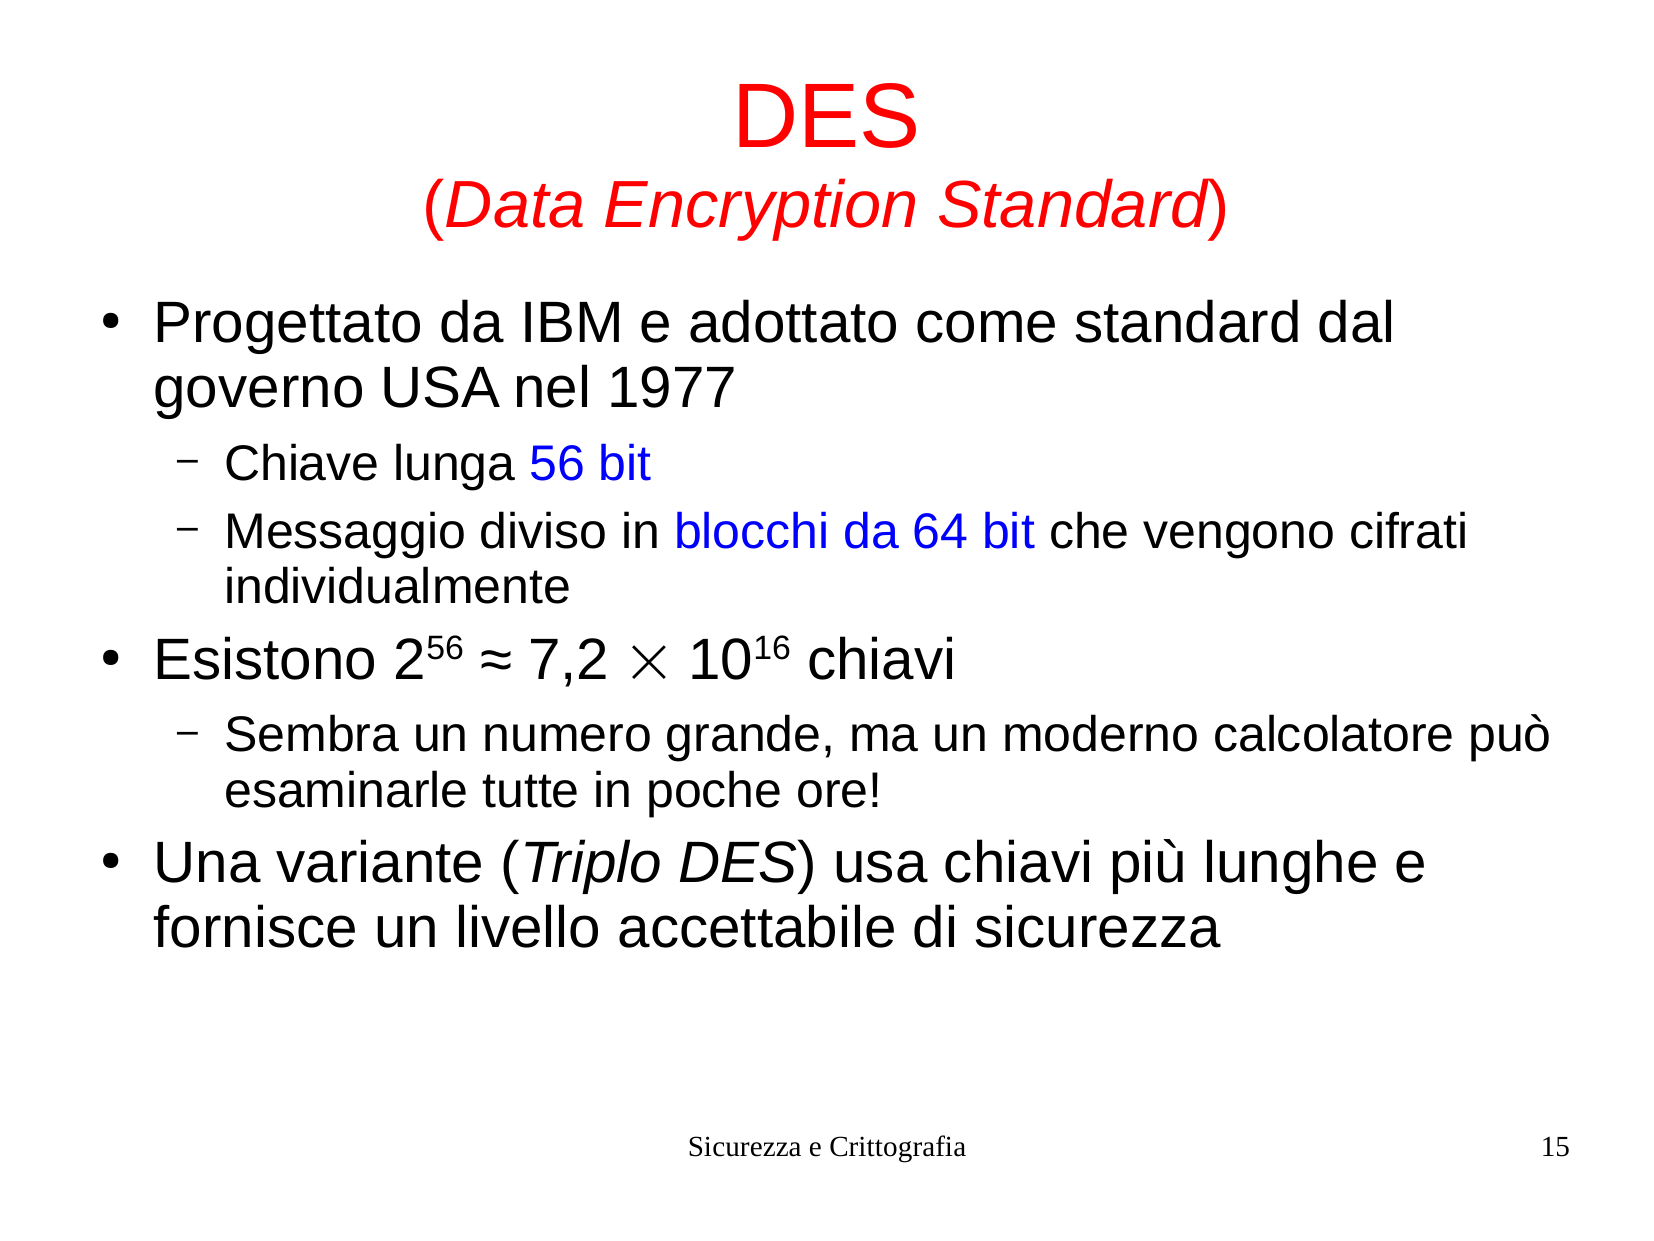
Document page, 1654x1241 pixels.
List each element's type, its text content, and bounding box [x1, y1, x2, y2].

title DES (Data Encryption Standard) [82, 49, 1571, 257]
list Progettato da IBM e adottato come standard dal governo USA nel 1977 Chiave lunga 56 bit Messaggio diviso in blocchi da 64 bit che vengono cifrati individualmente Esistono 256 ≈ 7,2 ´ 1016 chiavi Sembra un numero grande, ma un moderno calcolatore può esaminarle tutte in poche ore! Una variante (Triplo DES) usa chiavi più lunghe e fornisce un livello accettabile di sicurezza [82, 290, 1571, 1109]
